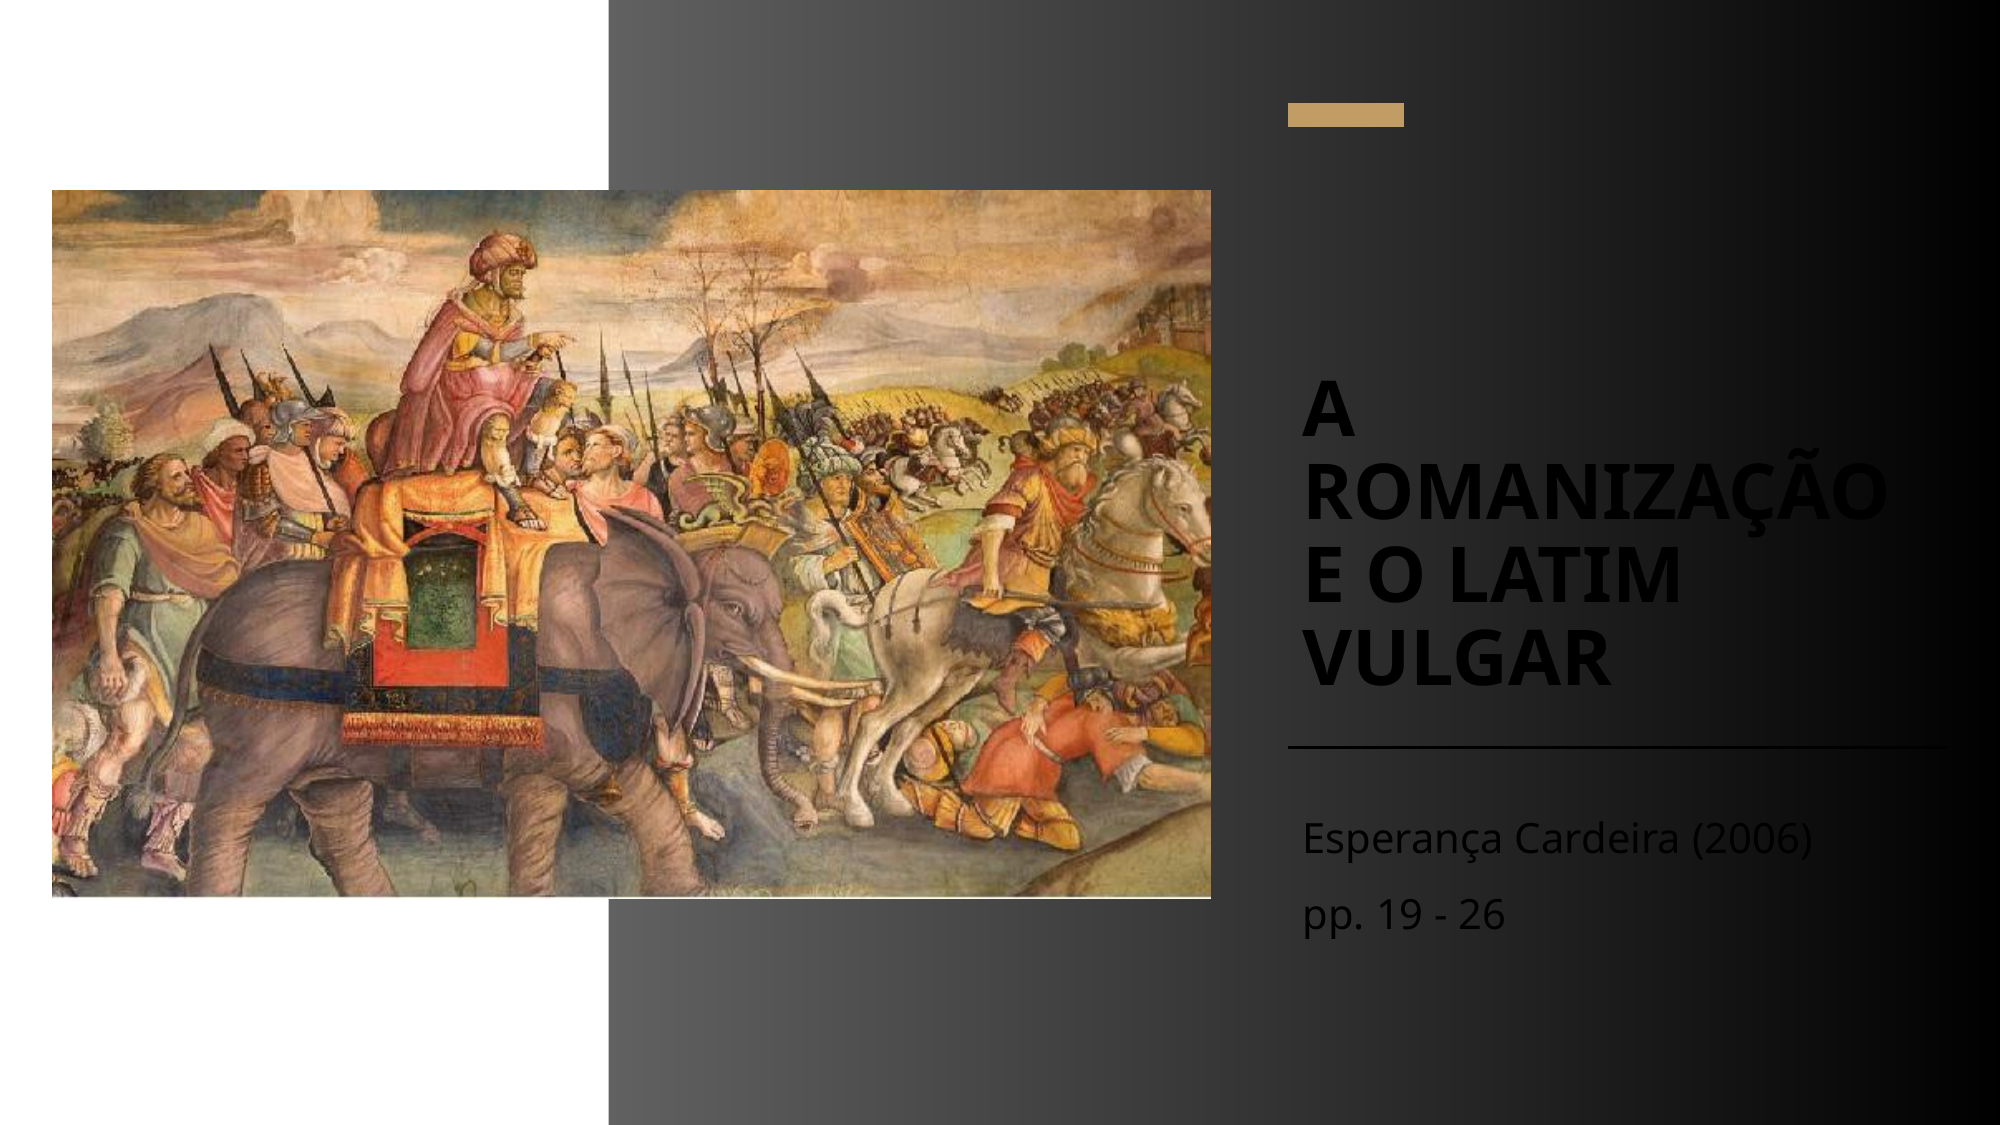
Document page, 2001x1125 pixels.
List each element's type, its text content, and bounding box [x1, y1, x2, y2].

picture [52, 190, 1211, 899]
subtitle Esperança Cardeira (2006) pp. 19 - 26 [1287, 799, 1948, 998]
text_box [0, 0, 2000, 1125]
title A ROMANIZAÇÃO E O LATIM VULGAR [1287, 184, 1948, 710]
